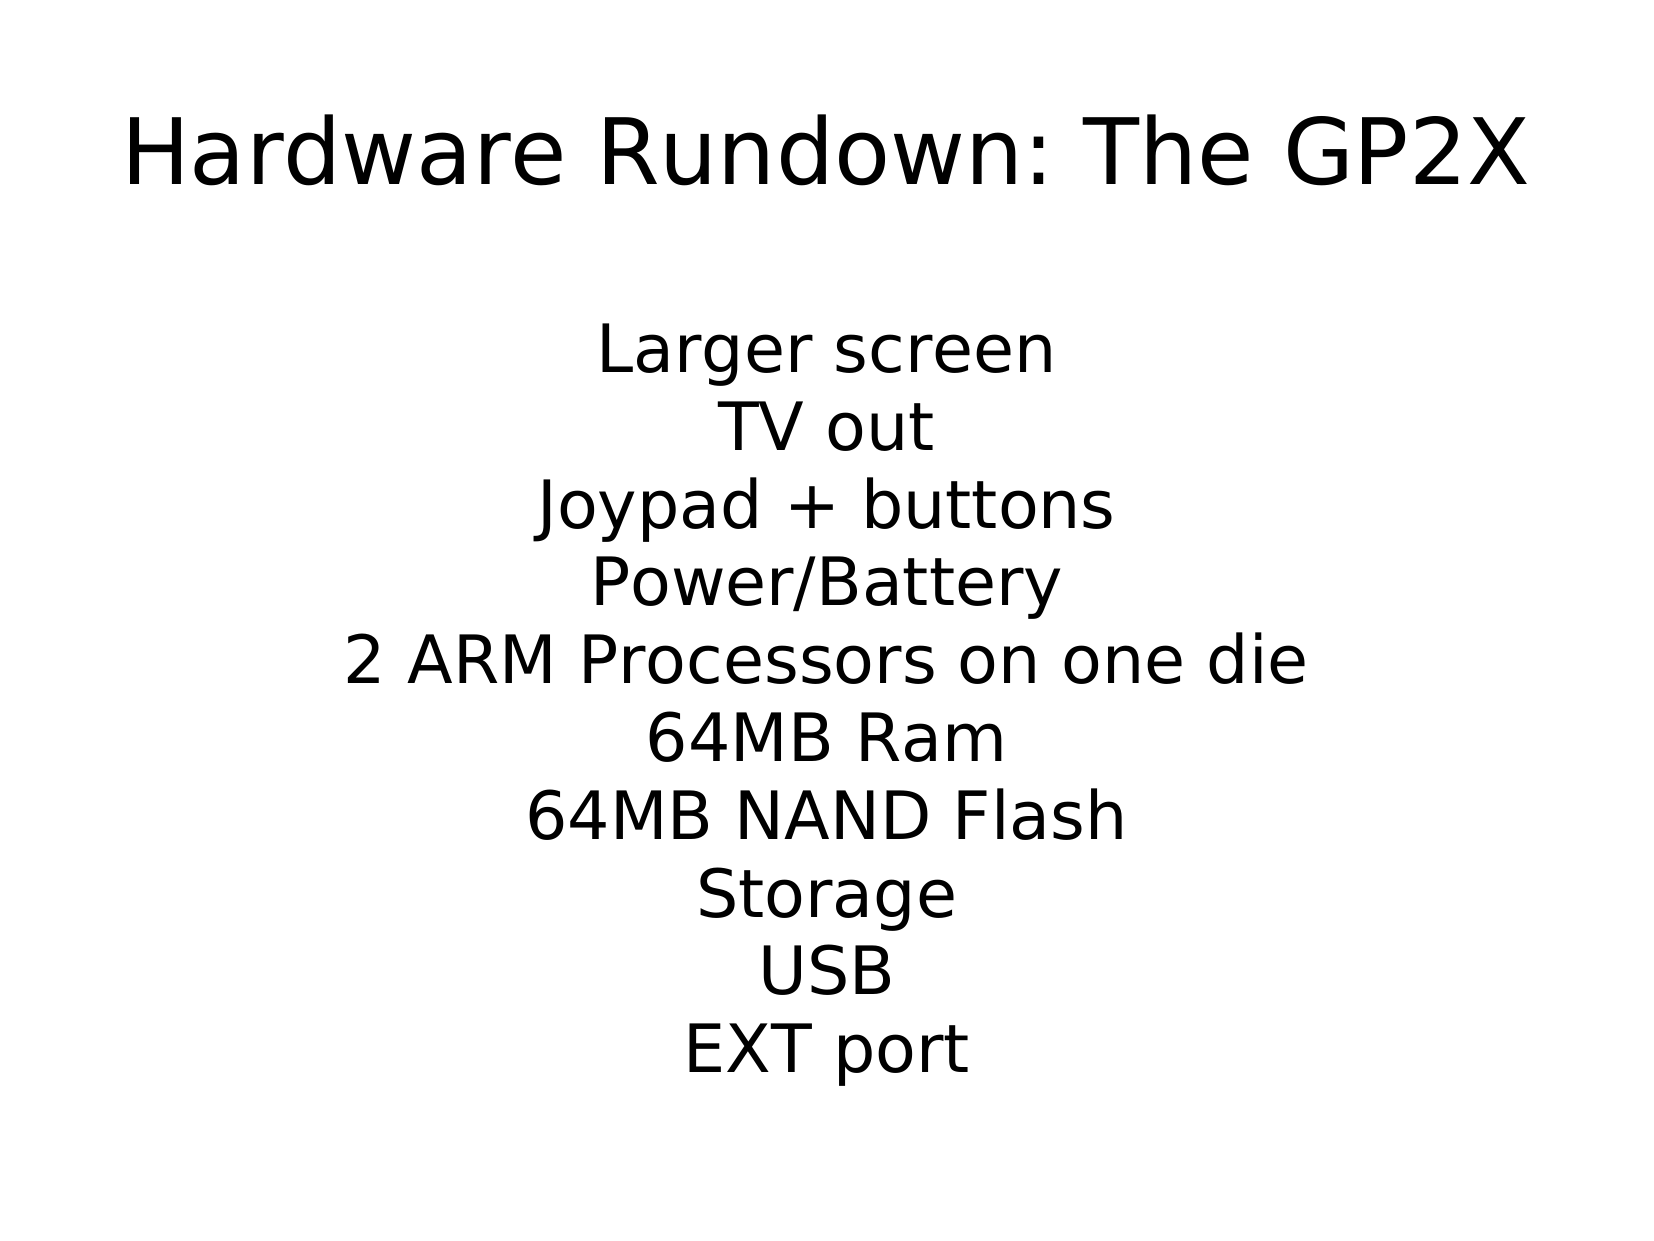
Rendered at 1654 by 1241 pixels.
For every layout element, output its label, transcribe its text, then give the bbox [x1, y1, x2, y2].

title Hardware Rundown: The GP2X [82, 56, 1571, 250]
subtitle Larger screen TV out Joypad + buttons Power/Battery 2 ARM Processors on one die 64MB Ram 64MB NAND Flash Storage USB EXT port [82, 297, 1571, 1102]
